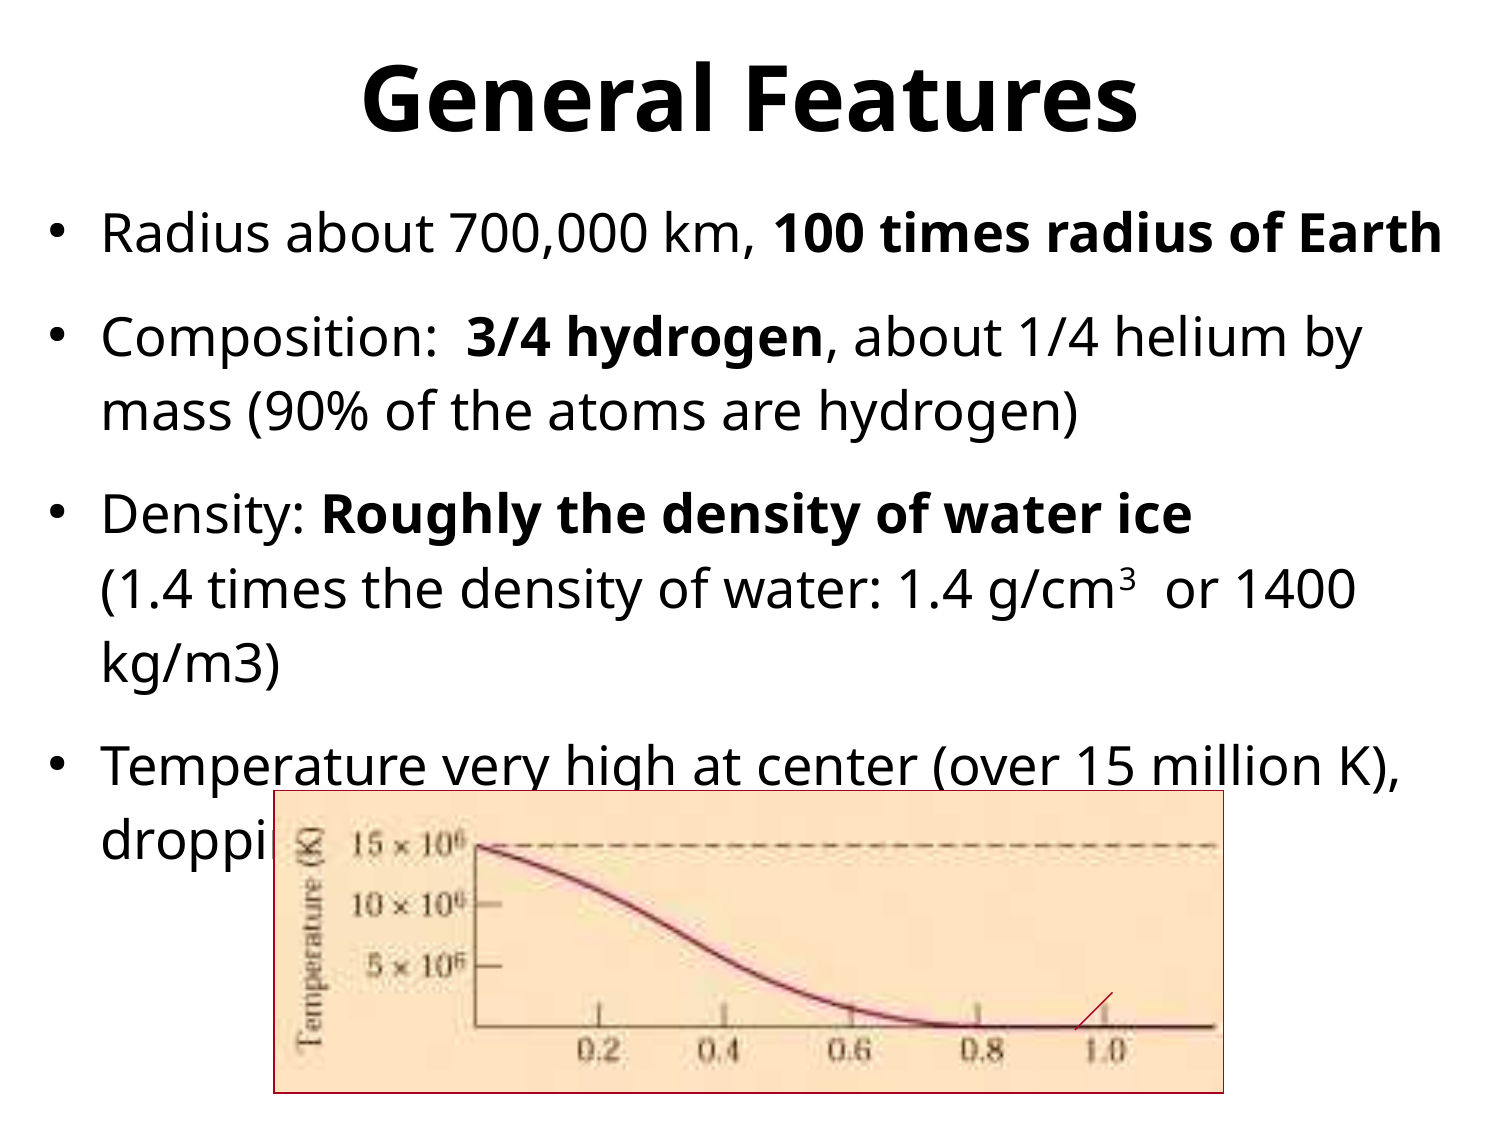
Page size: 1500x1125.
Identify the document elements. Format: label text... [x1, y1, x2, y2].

picture [275, 791, 1223, 1093]
list Radius about 700,000 km, 100 times radius of Earth Composition: 3/4 hydrogen, about 1/4 helium by mass (90% of the atoms are hydrogen) Density: Roughly the density of water ice (1.4 times the density of water: 1.4 g/cm3 or 1400 kg/m3) Temperature very high at center (over 15 million K), dropping to 6,000 K near surface [30, 195, 1471, 961]
title General Features [30, 42, 1471, 150]
